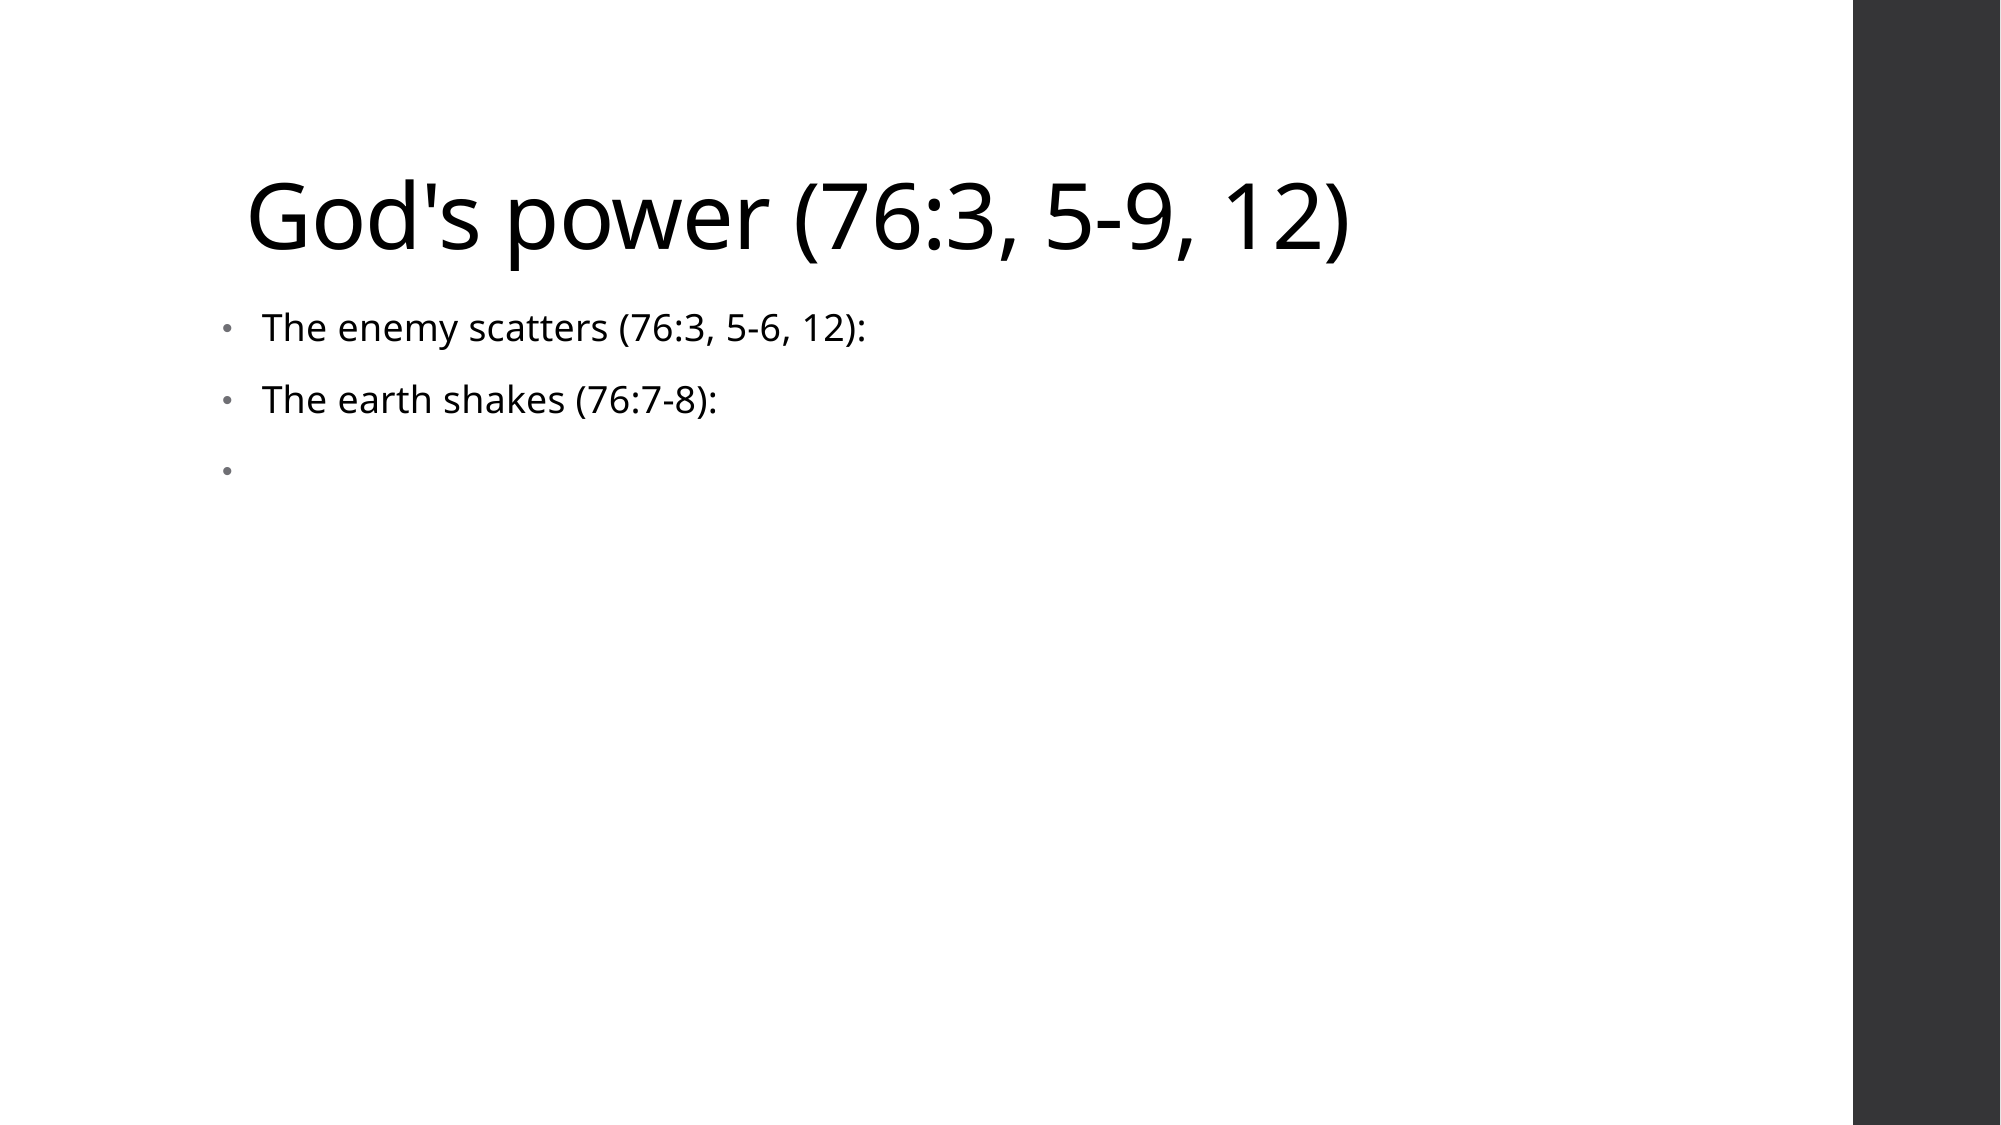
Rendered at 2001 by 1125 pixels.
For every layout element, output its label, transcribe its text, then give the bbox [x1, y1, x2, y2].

title God's power (76:3, 5-9, 12) [206, 60, 1797, 278]
list The enemy scatters (76:3, 5-6, 12): The earth shakes (76:7-8): [206, 299, 1617, 1014]
